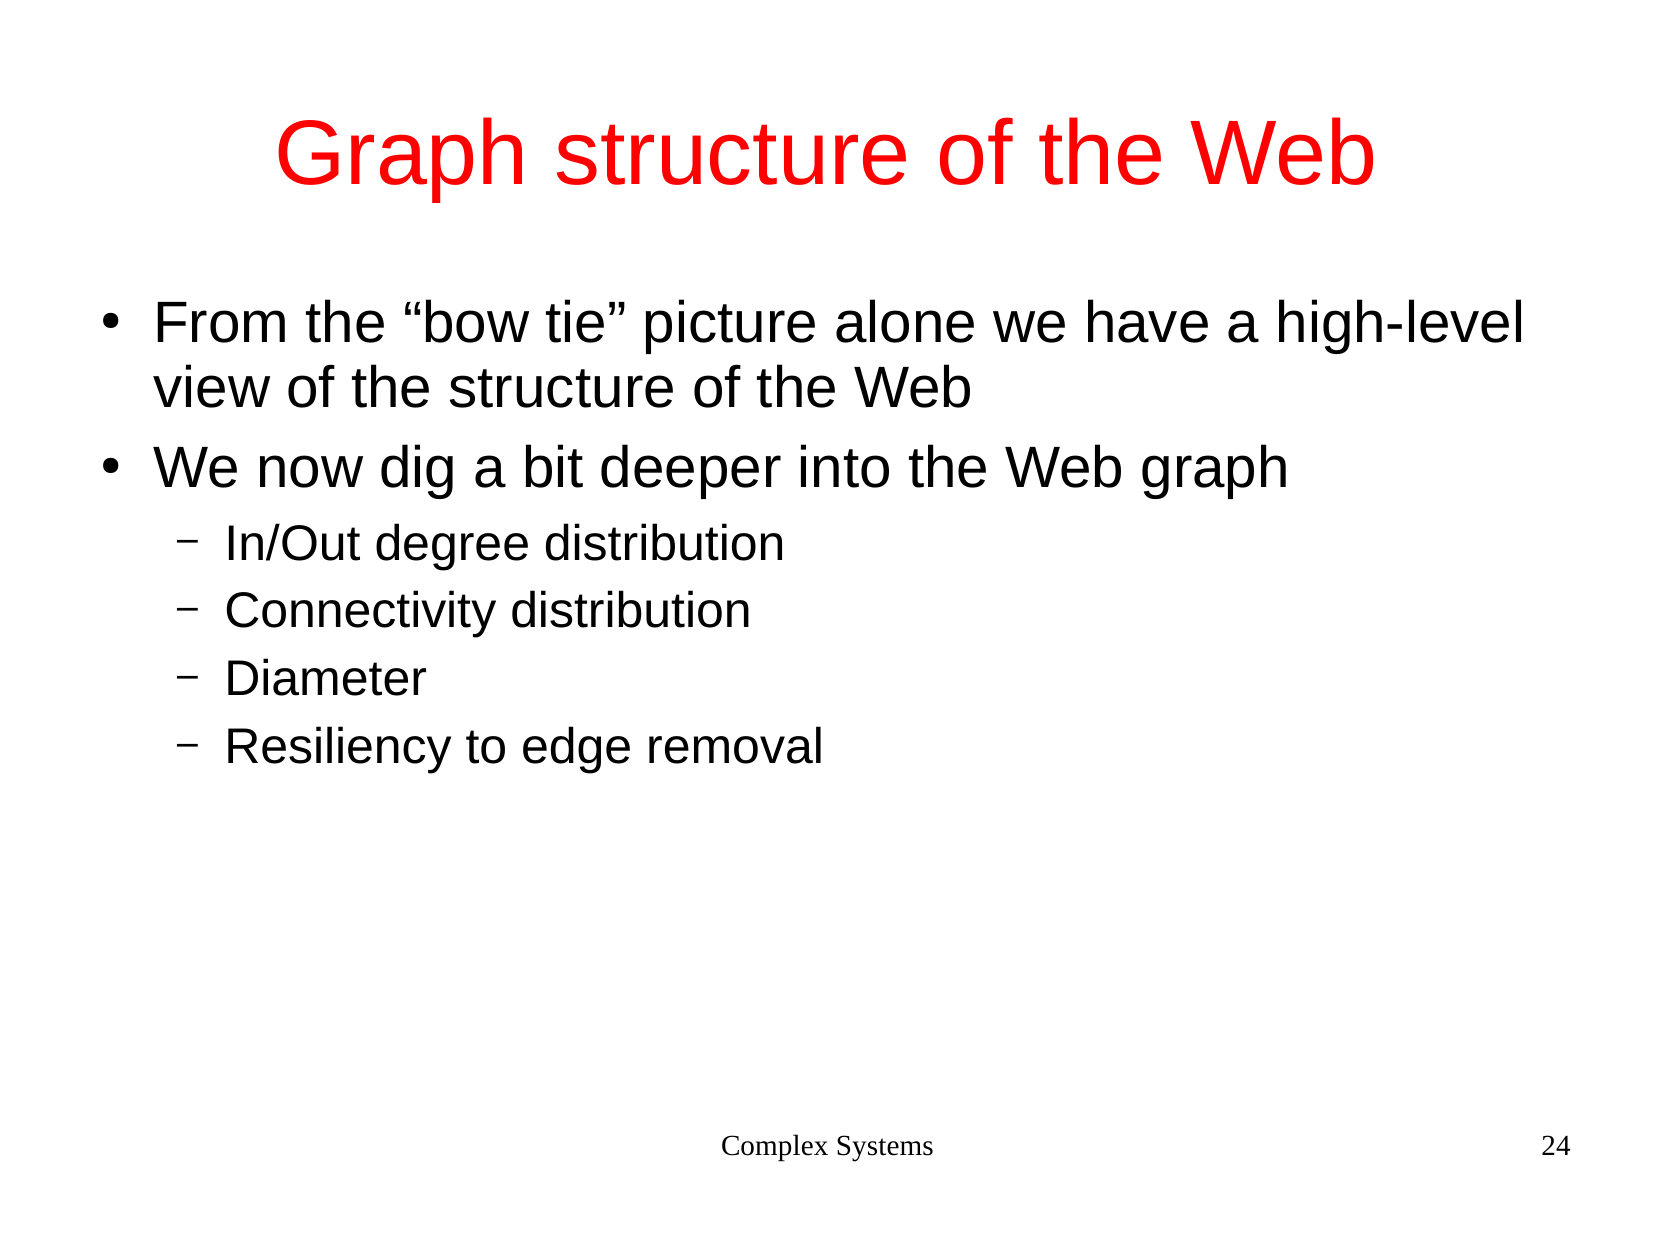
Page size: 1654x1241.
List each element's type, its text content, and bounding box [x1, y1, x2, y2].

title Graph structure of the Web [82, 49, 1571, 257]
list From the “bow tie” picture alone we have a high-level view of the structure of the Web We now dig a bit deeper into the Web graph In/Out degree distribution Connectivity distribution Diameter Resiliency to edge removal [82, 290, 1571, 1109]
